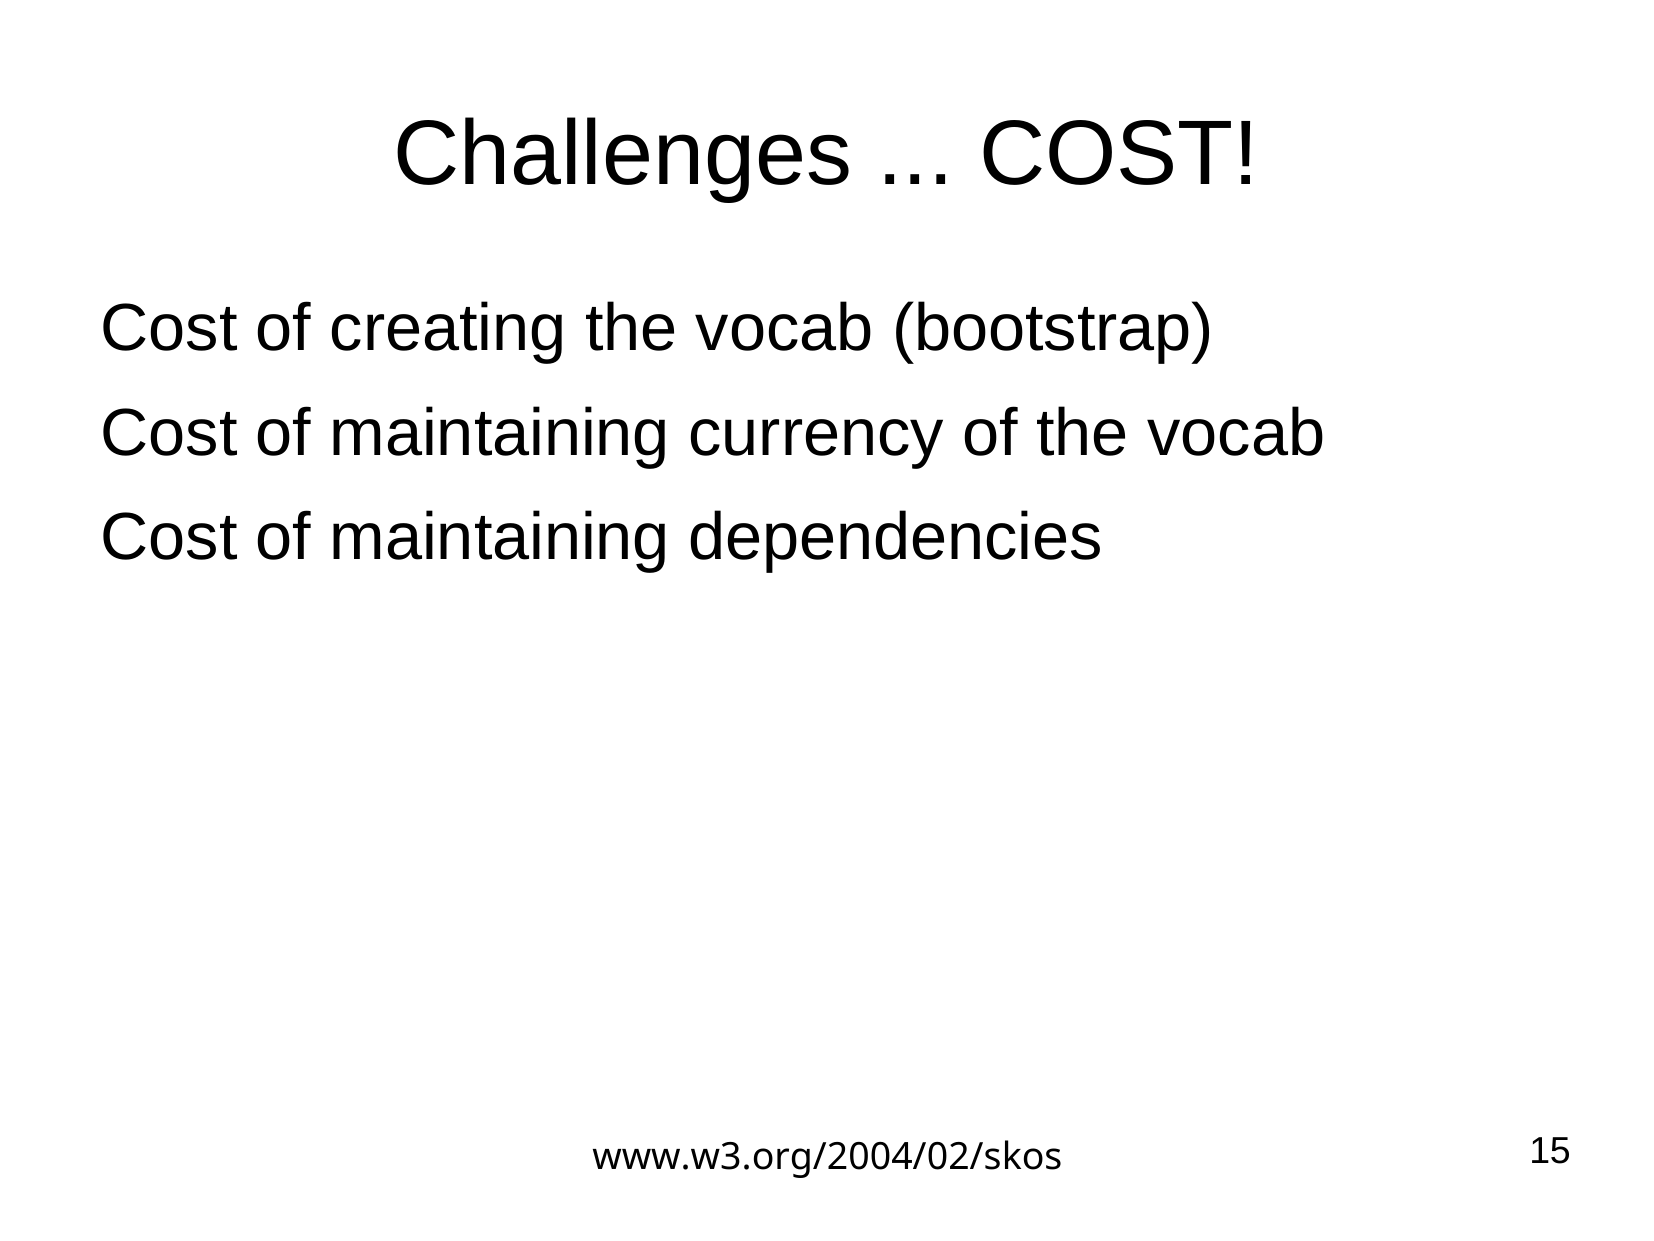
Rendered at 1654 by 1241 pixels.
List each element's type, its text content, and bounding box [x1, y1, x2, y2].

list Cost of creating the vocab (bootstrap) Cost of maintaining currency of the vocab Cost of maintaining dependencies [82, 290, 1571, 1109]
title Challenges ... COST! [82, 49, 1571, 257]
